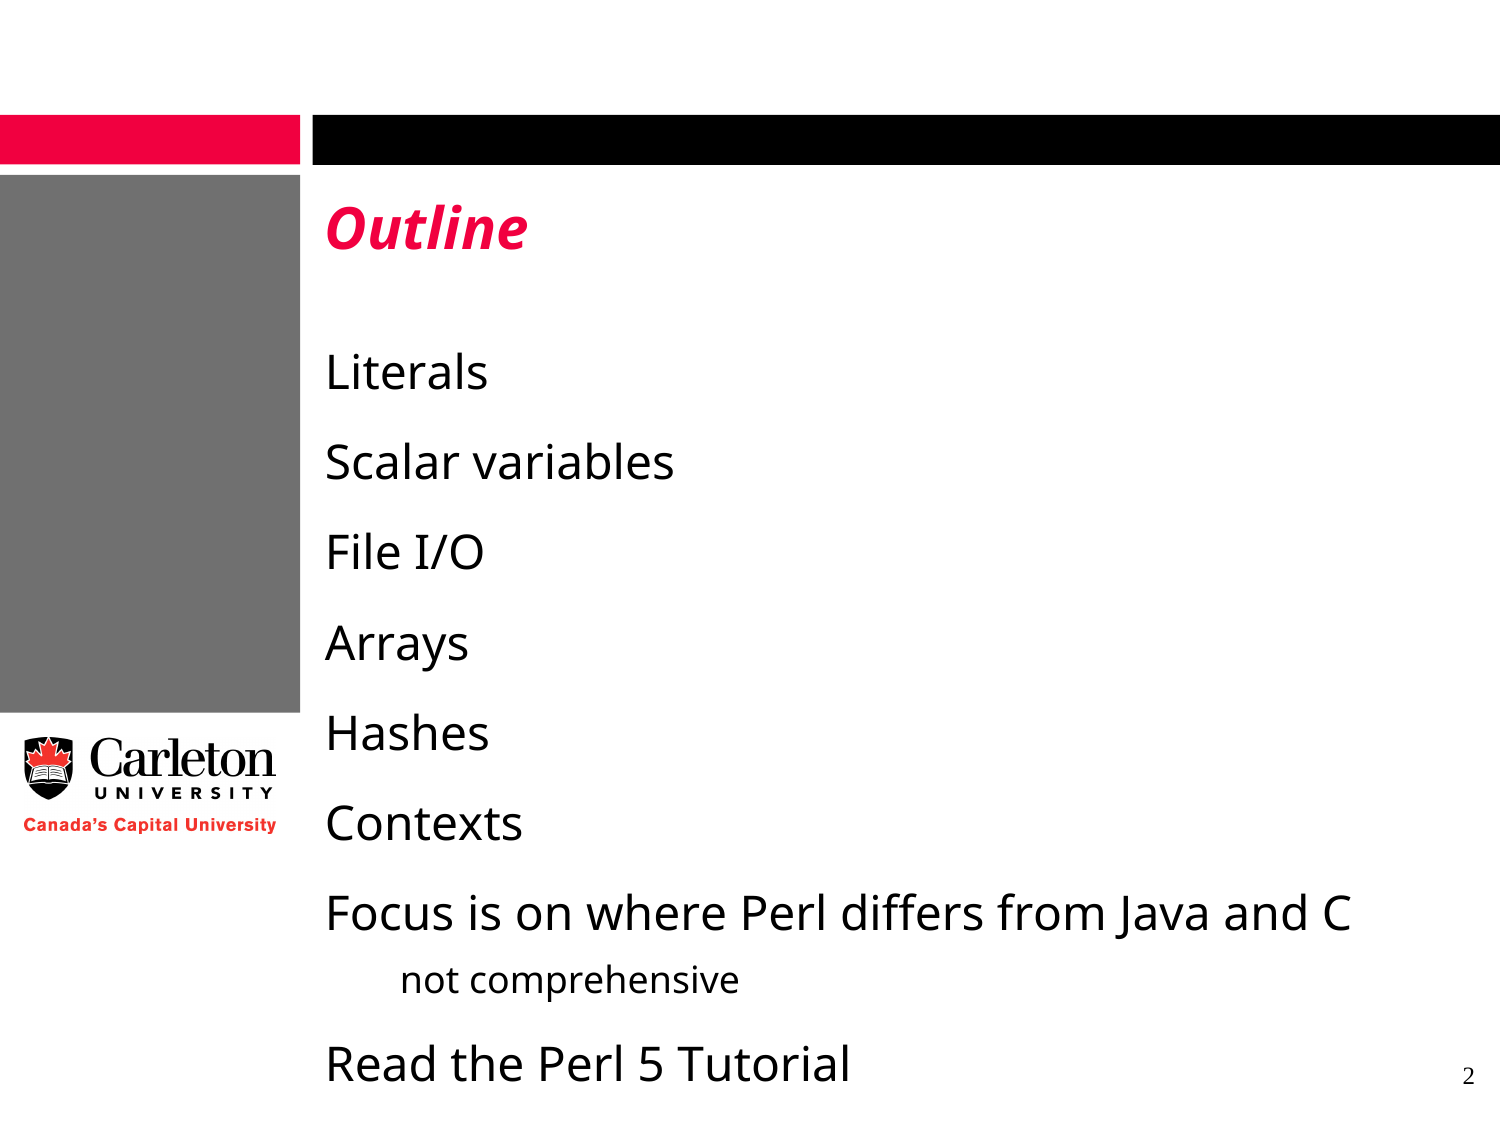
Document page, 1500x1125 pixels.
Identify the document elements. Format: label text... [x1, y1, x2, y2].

picture [24, 737, 276, 834]
title Outline [324, 187, 1450, 324]
list Literals Scalar variables File I/O Arrays Hashes Contexts Focus is on where Perl differs from Java and C not comprehensive Read the Perl 5 Tutorial [324, 324, 1450, 1051]
